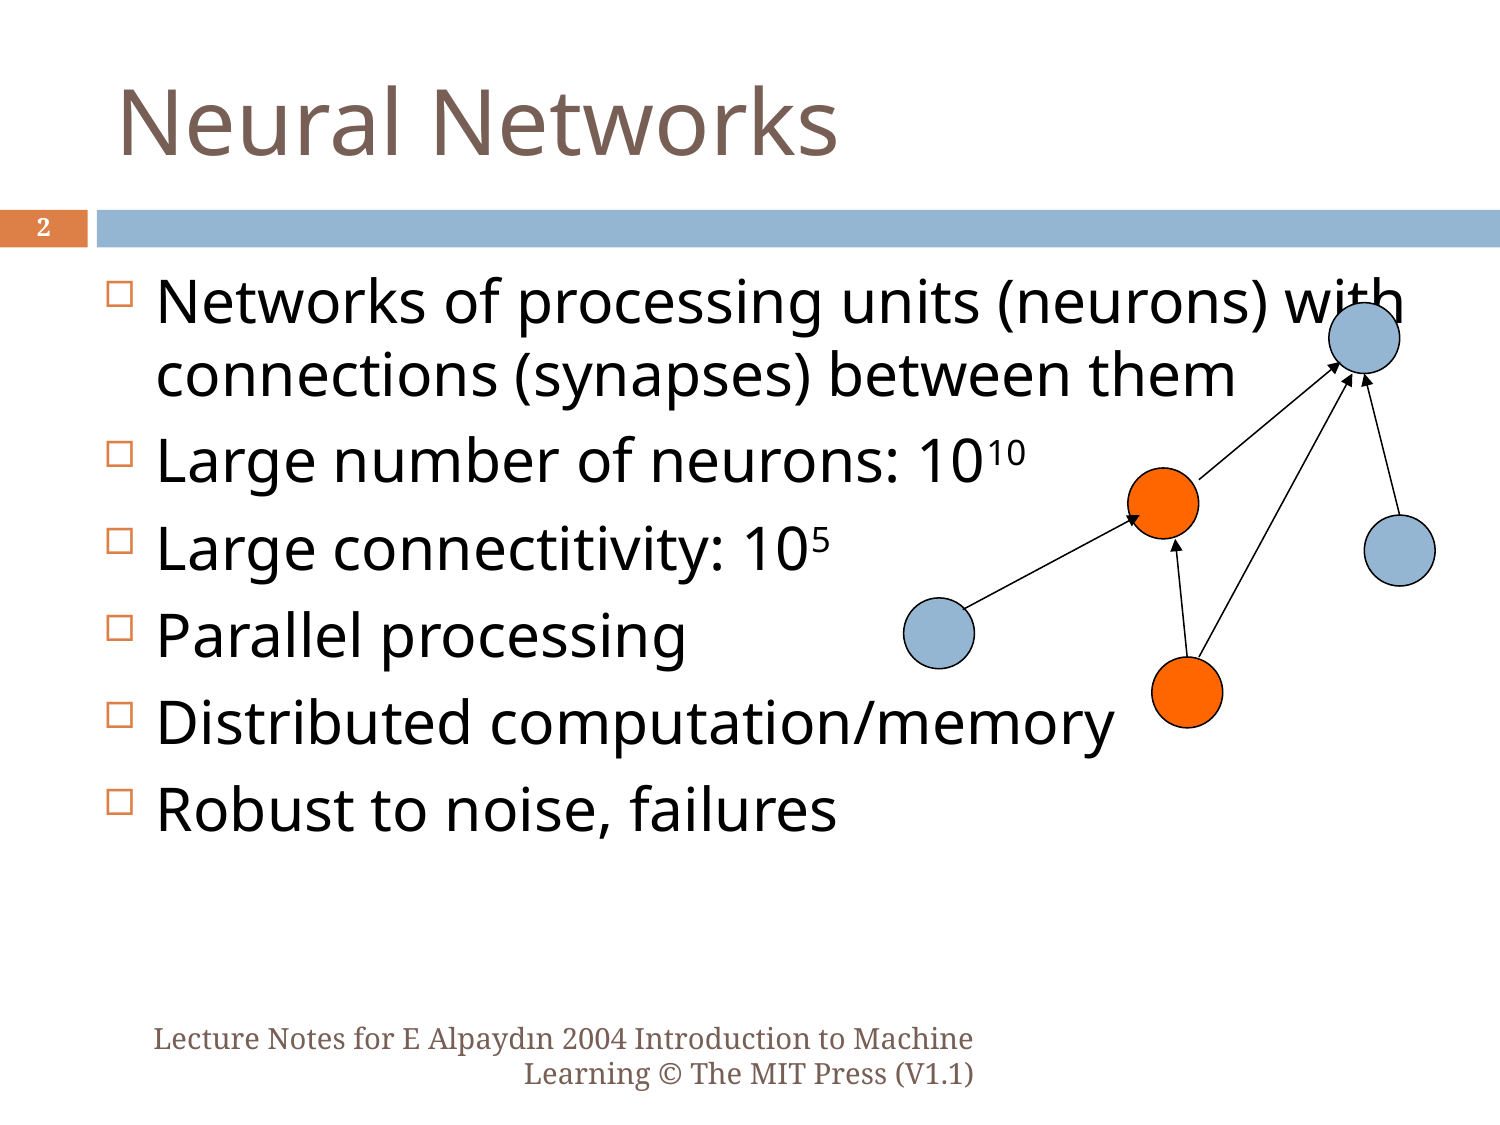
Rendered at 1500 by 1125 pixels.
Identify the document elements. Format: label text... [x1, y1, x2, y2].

text_box [1364, 515, 1436, 587]
text_box [1151, 657, 1223, 728]
text_box [1127, 467, 1199, 539]
title Neural Networks [100, 37, 1438, 201]
text_box Lecture Notes for E Alpaydın 2004 Introduction to Machine Learning © The MIT Press (V1.1) [99, 1025, 990, 1085]
text_box [1328, 302, 1400, 374]
text_box [903, 597, 975, 669]
list Networks of processing units (neurons) with connections (synapses) between them Large number of neurons: 1010 Large connectitivity: 105 Parallel processing Distributed computation/memory Robust to noise, failures [88, 255, 1427, 994]
text_box <number> [0, 208, 88, 249]
